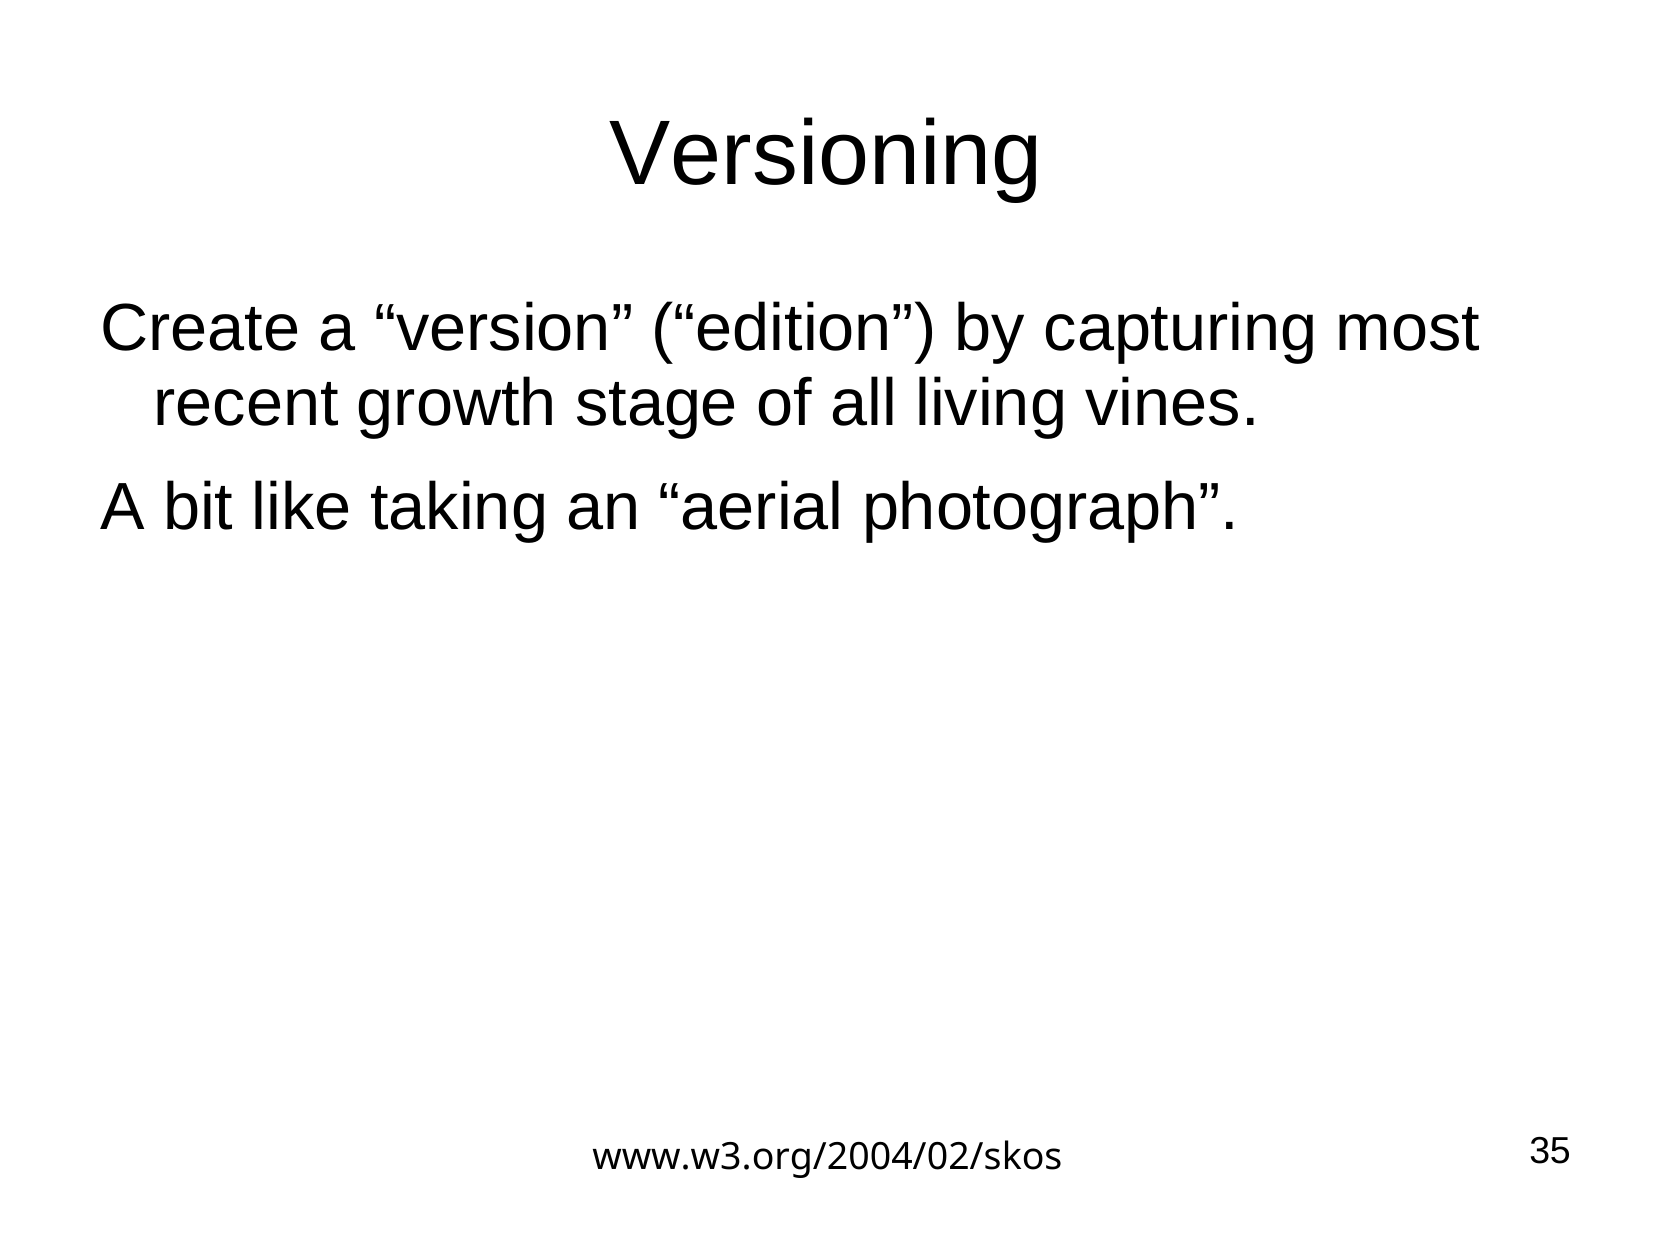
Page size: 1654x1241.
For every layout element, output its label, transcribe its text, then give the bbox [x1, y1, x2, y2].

title Versioning [82, 49, 1571, 257]
list Create a “version” (“edition”) by capturing most recent growth stage of all living vines. A bit like taking an “aerial photograph”. [82, 290, 1571, 1109]
